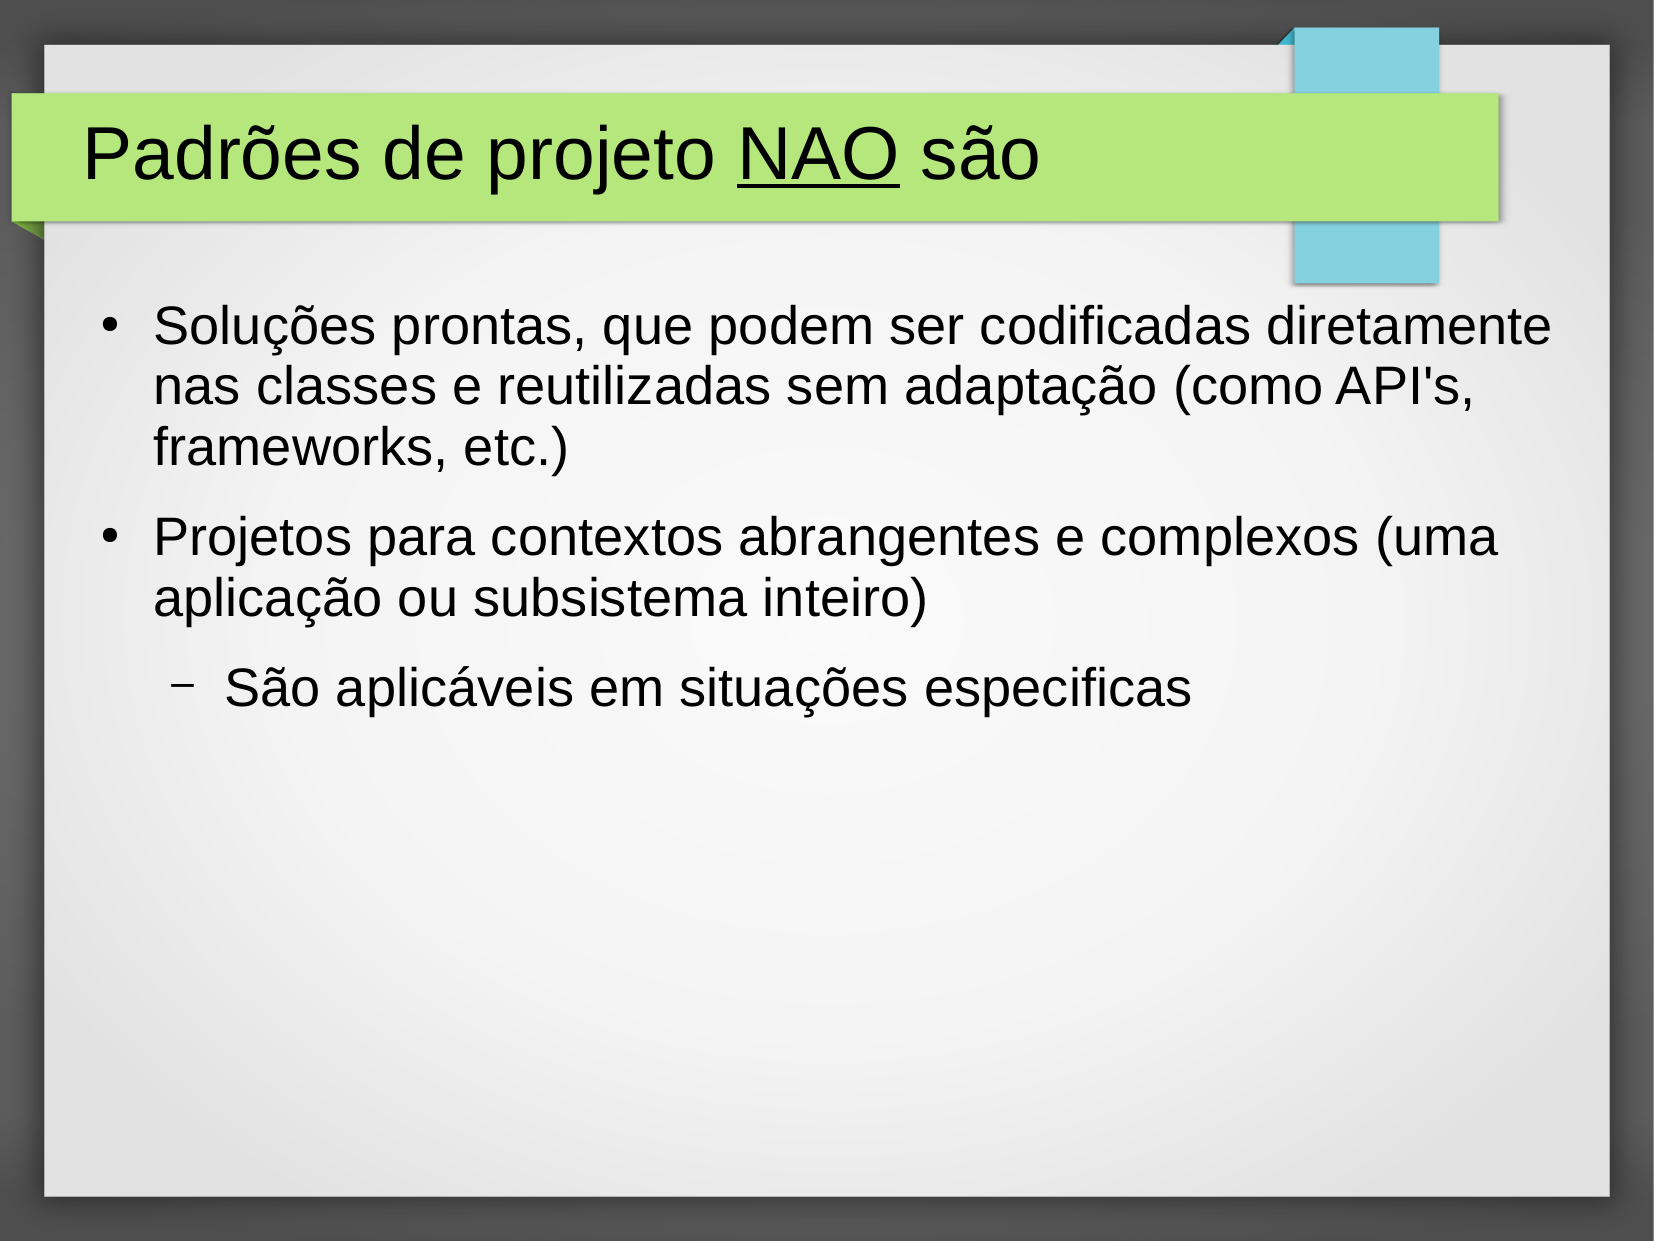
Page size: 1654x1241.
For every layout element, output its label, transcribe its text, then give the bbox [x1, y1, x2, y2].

title Padrões de projeto NAO são [82, 94, 1264, 213]
picture [0, 0, 1654, 1241]
list Soluções prontas, que podem ser codificadas diretamente nas classes e reutilizadas sem adaptação (como API's, frameworks, etc.) Projetos para contextos abrangentes e complexos (uma aplicação ou subsistema inteiro) São aplicáveis em situações especificas [82, 295, 1571, 1015]
